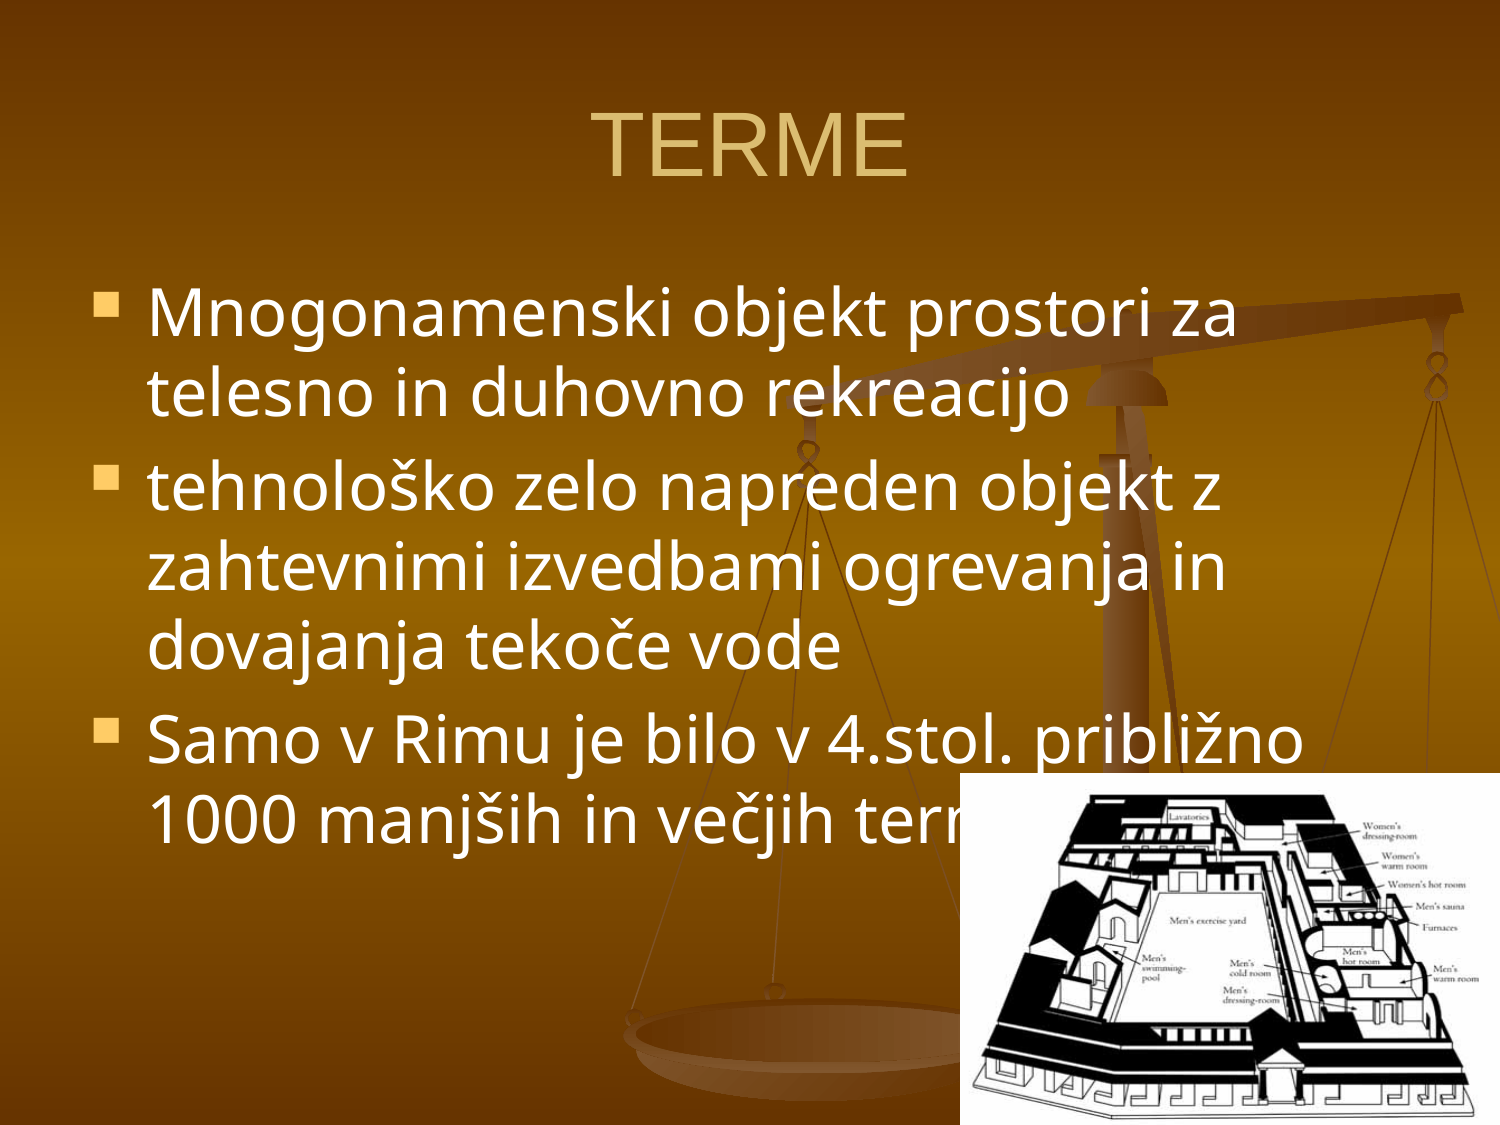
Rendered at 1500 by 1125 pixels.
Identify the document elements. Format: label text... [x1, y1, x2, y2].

picture [960, 773, 1500, 1125]
list Mnogonamenski objekt prostori za telesno in duhovno rekreacijo tehnološko zelo napreden objekt z zahtevnimi izvedbami ogrevanja in dovajanja tekoče vode Samo v Rimu je bilo v 4.stol. približno 1000 manjših in večjih term [75, 262, 1425, 1006]
title TERME [75, 45, 1425, 234]
